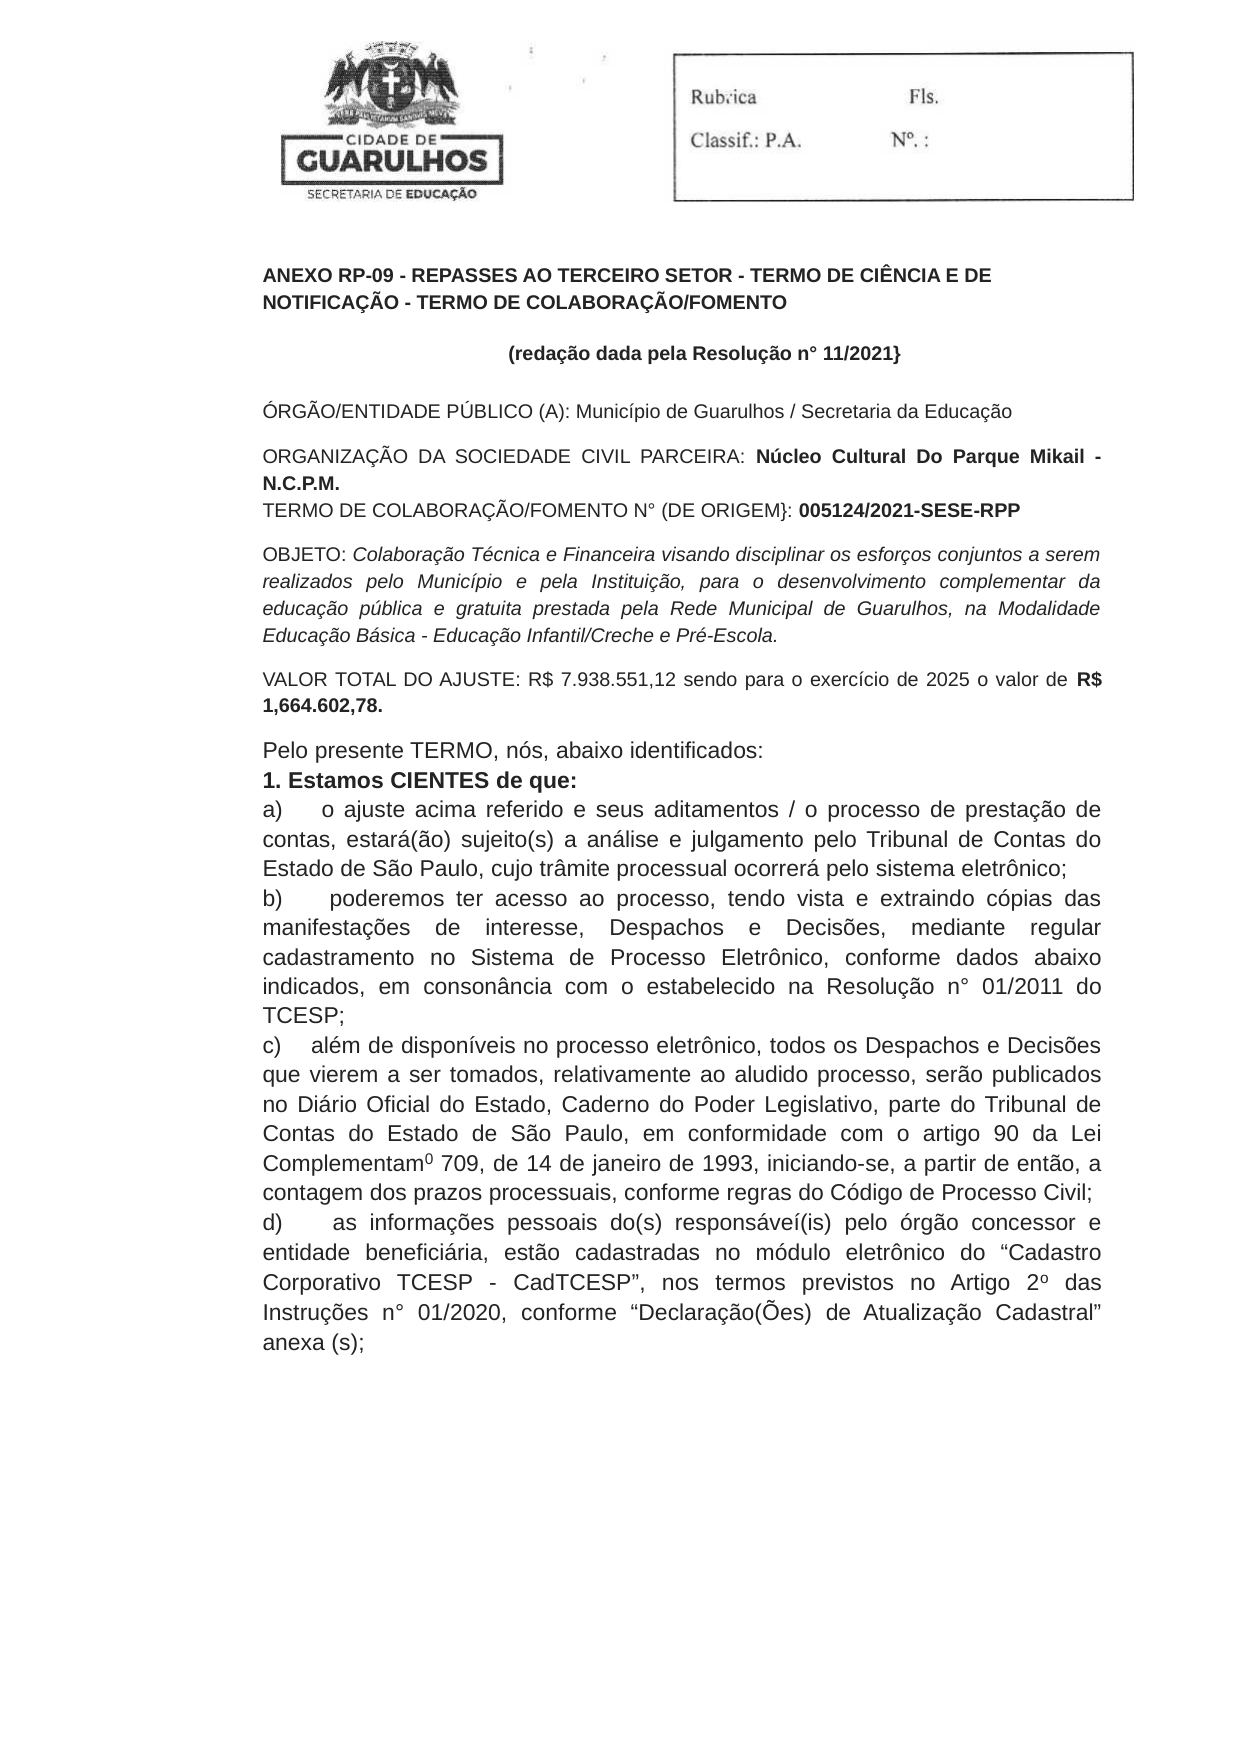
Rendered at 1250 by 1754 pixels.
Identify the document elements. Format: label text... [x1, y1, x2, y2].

picture [280, 41, 1134, 203]
text_box (redação dada pela Resolução n° 11/2021} ÓRGÃO/ENTIDADE PÚBLICO (A): Município de Guarulhos / Secretaria da Educação ORGANIZAÇÃO DA SOCIEDADE CIVIL PARCEIRA: Núcleo Cultural Do Parque Mikail - N.C.P.M. TERMO DE COLABORAÇÃO/FOMENTO N° (DE ORIGEM}: 005124/2021-SESE-RPP OBJETO: Colaboração Técnica e Financeira visando disciplinar os esforços conjuntos a serem realizados pelo Município e pela Instituição, para o desenvolvimento complementar da educação pública e gratuita prestada pela Rede Municipal de Guarulhos, na Modalidade Educação Básica - Educação Infantil/Creche e Pré-Escola. VALOR TOTAL DO AJUSTE: R$ 7.938.551,12 sendo para o exercício de 2025 o valor de R$ 1,664.602,78. Pelo presente TERMO, nós, abaixo identificados: 1. Estamos CIENTES de que: a) o ajuste acima referido e seus aditamentos / o processo de prestação de contas, estará(ão) sujeito(s) a análise e julgamento pelo Tribunal de Contas do Estado de São Paulo, cujo trâmite processual ocorrerá pelo sistema eletrônico; b) poderemos ter acesso ao processo, tendo vista e extraindo cópias das manifestações de interesse, Despachos e Decisões, mediante regular cadastramento no Sistema de Processo Eletrônico, conforme dados abaixo indicados, em consonância com o estabelecido na Resolução n° 01/2011 do TCESP; c) além de disponíveis no processo eletrônico, todos os Despachos e Decisões que vierem a ser tomados, relativamente ao aludido processo, serão publicados no Diário Oficial do Estado, Caderno do Poder Legislativo, parte do Tribunal de Contas do Estado de São Paulo, em conformidade com o artigo 90 da Lei Complementam0 709, de 14 de janeiro de 1993, iniciando-se, a partir de então, a contagem dos prazos processuais, conforme regras do Código de Processo Civil; d) as informações pessoais do(s) responsáveí(is) pelo órgão concessor e entidade beneficiária, estão cadastradas no módulo eletrônico do “Cadastro Corporativo TCESP - CadTCESP”, nos termos previstos no Artigo 2o das Instruções n° 01/2020, conforme “Declaração(Ões) de Atualização Cadastral” anexa (s); [263, 340, 1107, 1422]
text_box ANEXO RP-09 - REPASSES AO TERCEIRO SETOR - TERMO DE CIÊNCIA E DE NOTIFICAÇÃO - TERMO DE COLABORAÇÃO/FOMENTO [263, 258, 1107, 312]
